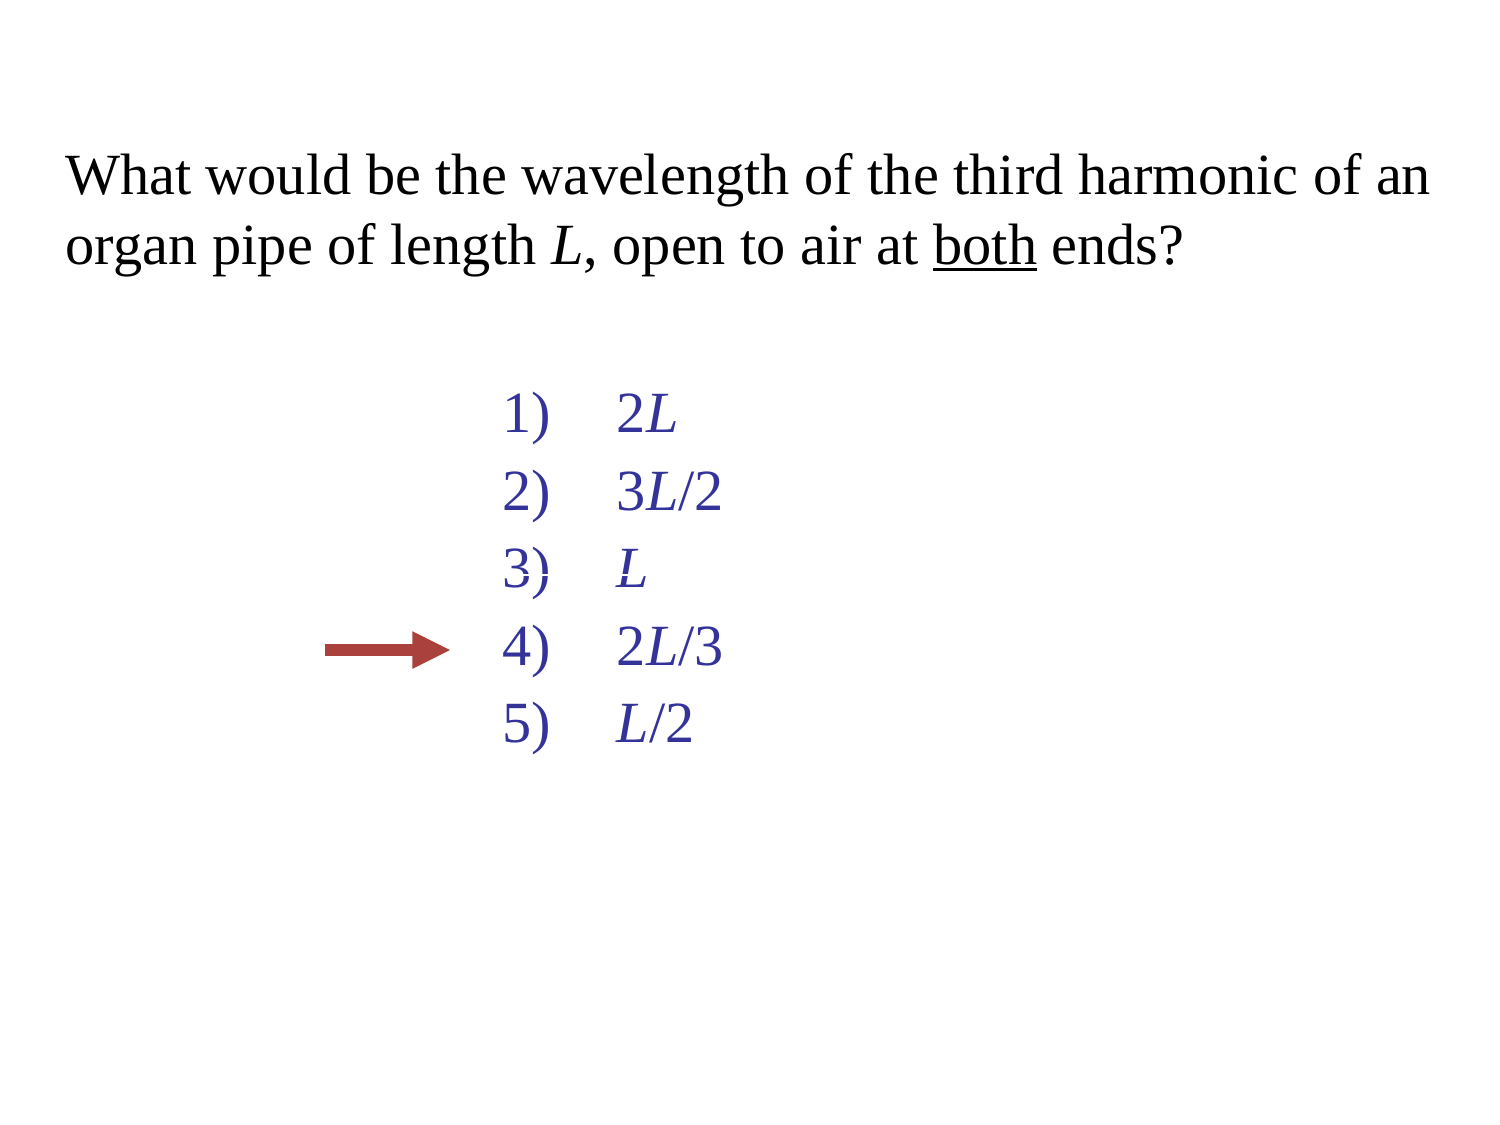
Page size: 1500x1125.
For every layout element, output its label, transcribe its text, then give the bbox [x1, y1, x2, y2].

list 2L 3L/2 L 2L/3 L/2 [487, 452, 1038, 574]
title What would be the wavelength of the third harmonic of an organ pipe of length L, open to air at both ends? [50, 62, 1463, 351]
list 2L 3L/2 L 2L/3 L/2 [487, 576, 1038, 763]
list 2L 3L/2 L 2L/3 L/2 [487, 375, 1038, 448]
